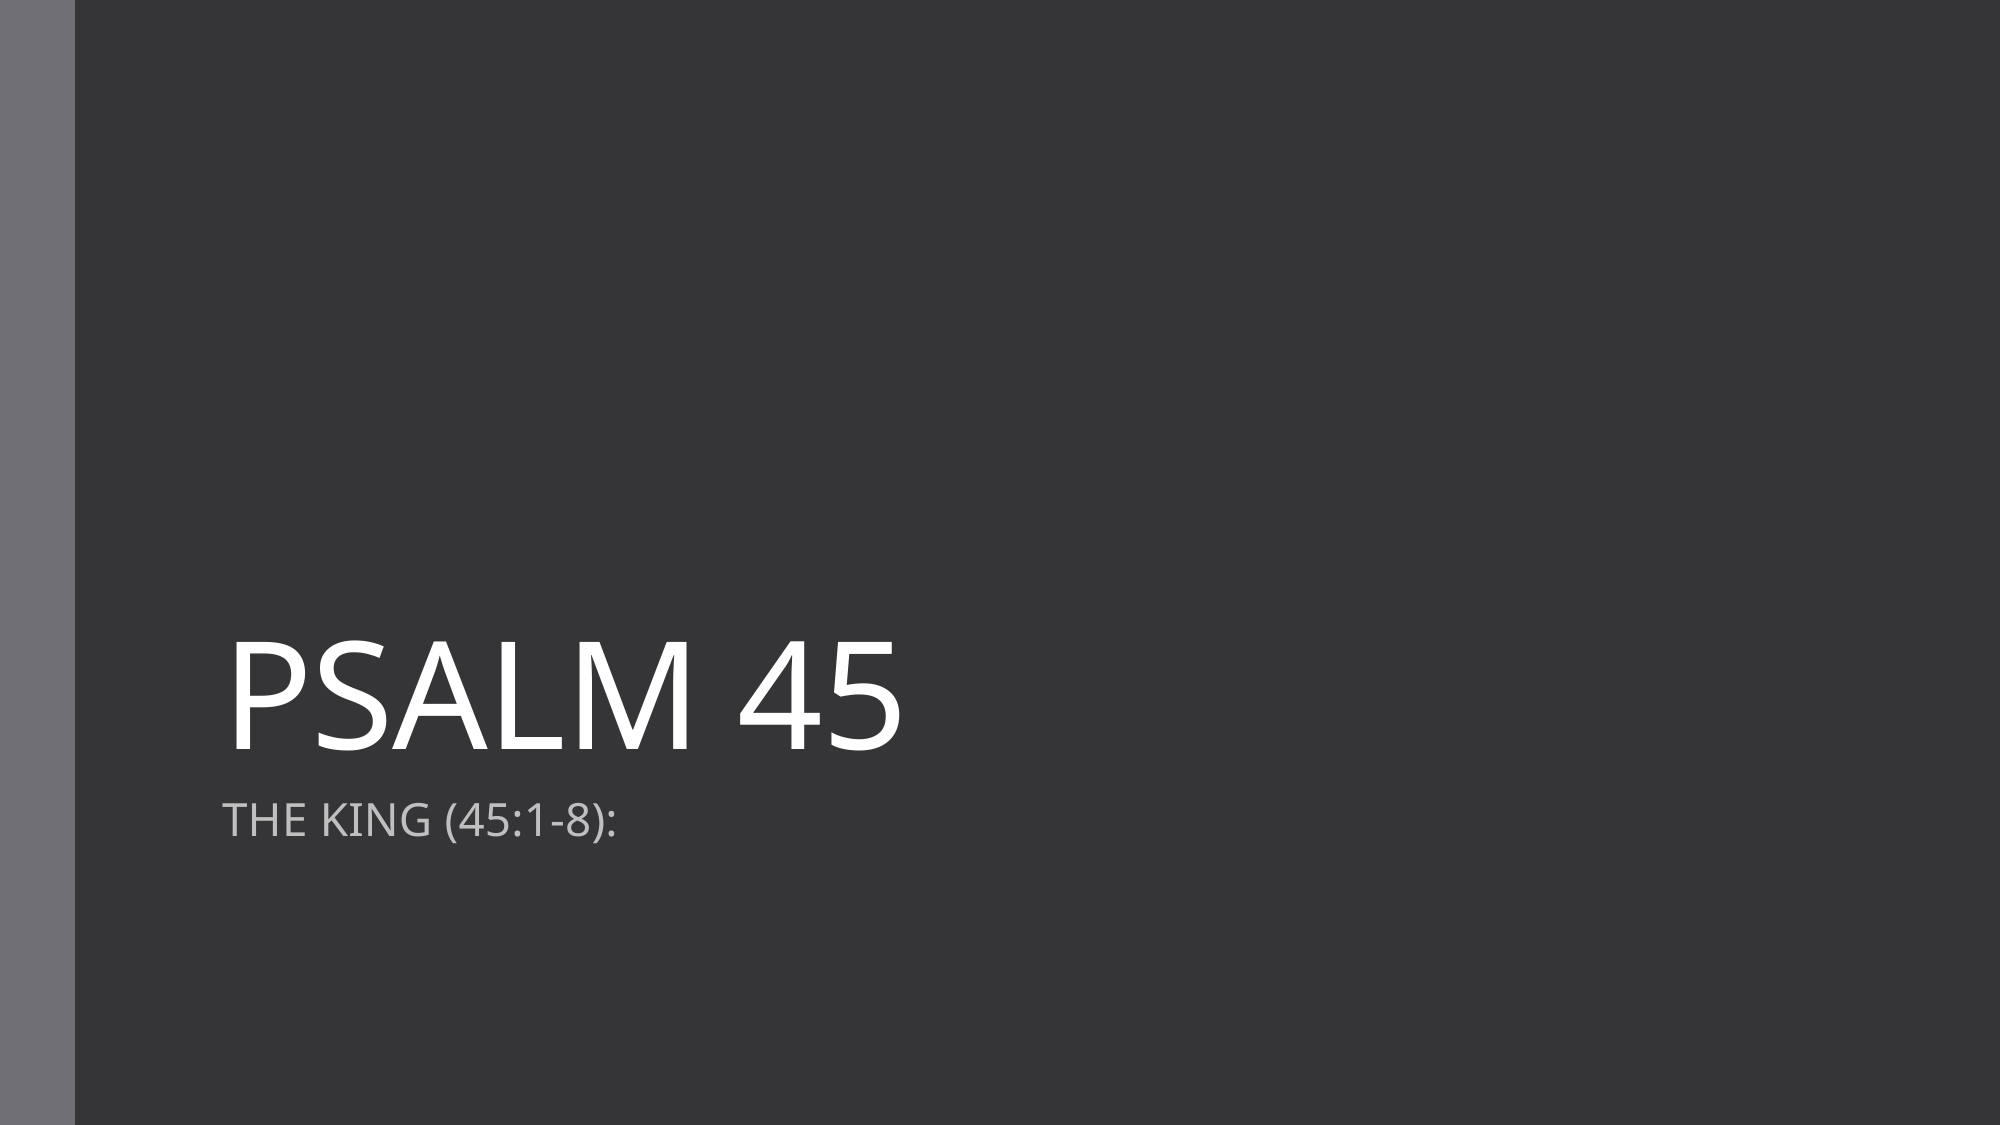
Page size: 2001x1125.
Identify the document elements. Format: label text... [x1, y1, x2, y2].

subtitle THE KING (45:1-8): [206, 787, 1752, 1066]
title PSALM 45 [206, 124, 1752, 787]
